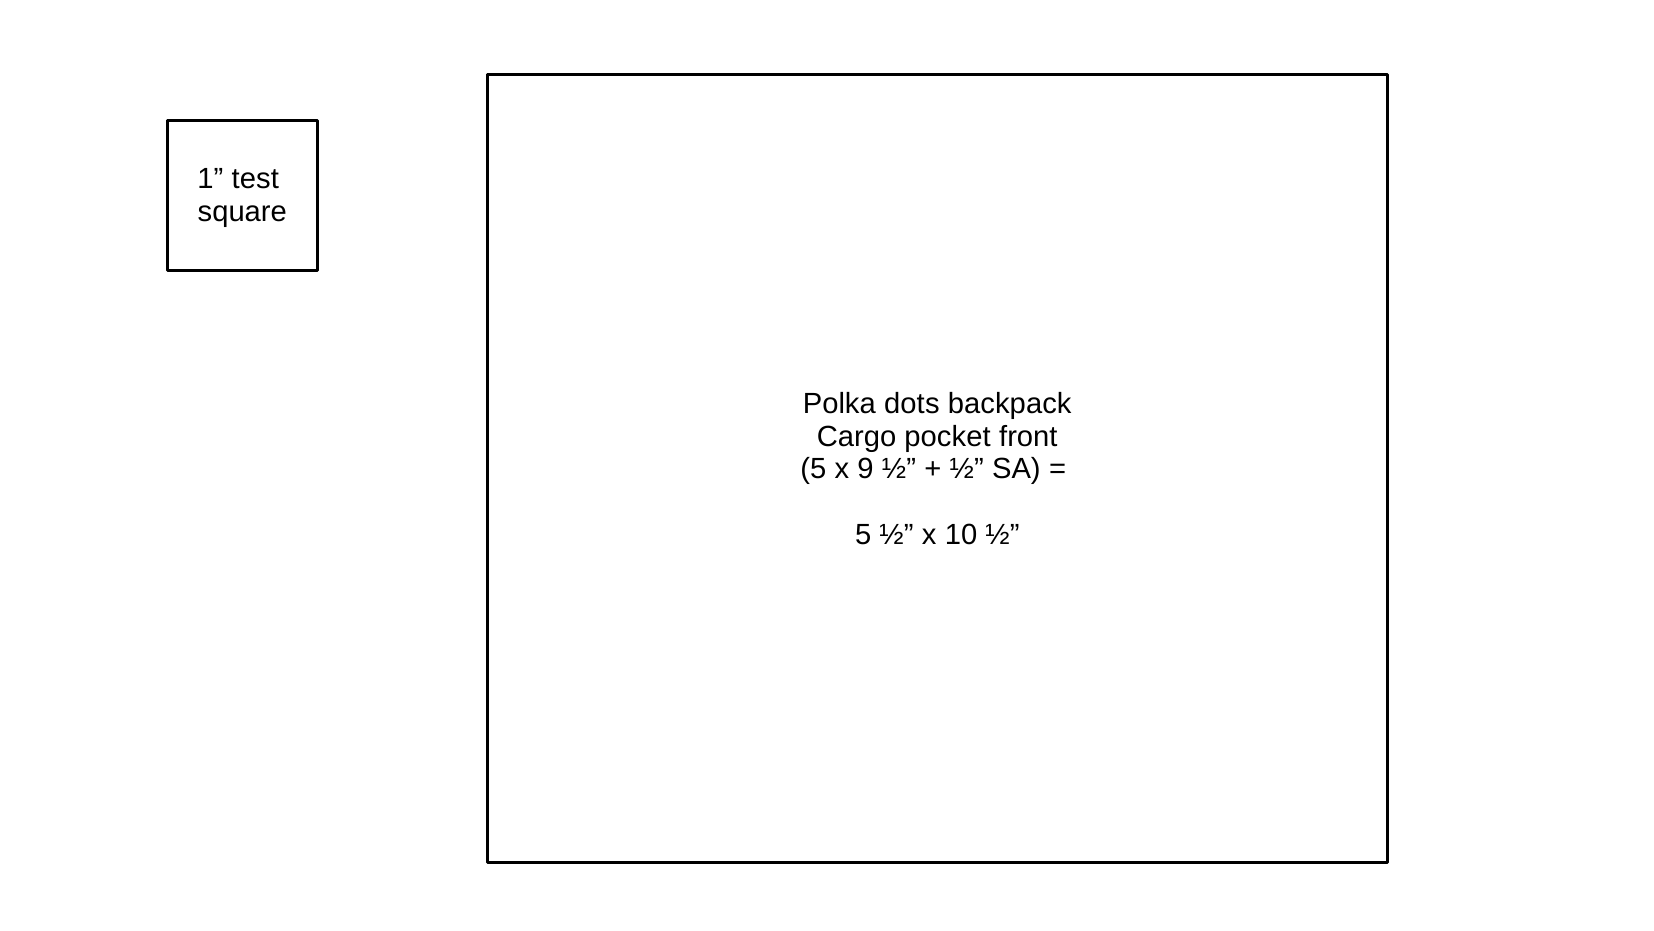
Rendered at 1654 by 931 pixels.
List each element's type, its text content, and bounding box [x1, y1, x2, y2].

text_box Polka dots backpack Cargo pocket front (5 x 9 ½” + ½” SA) = 5 ½” x 10 ½” [487, 74, 1388, 863]
text_box 1” test square [167, 120, 318, 271]
